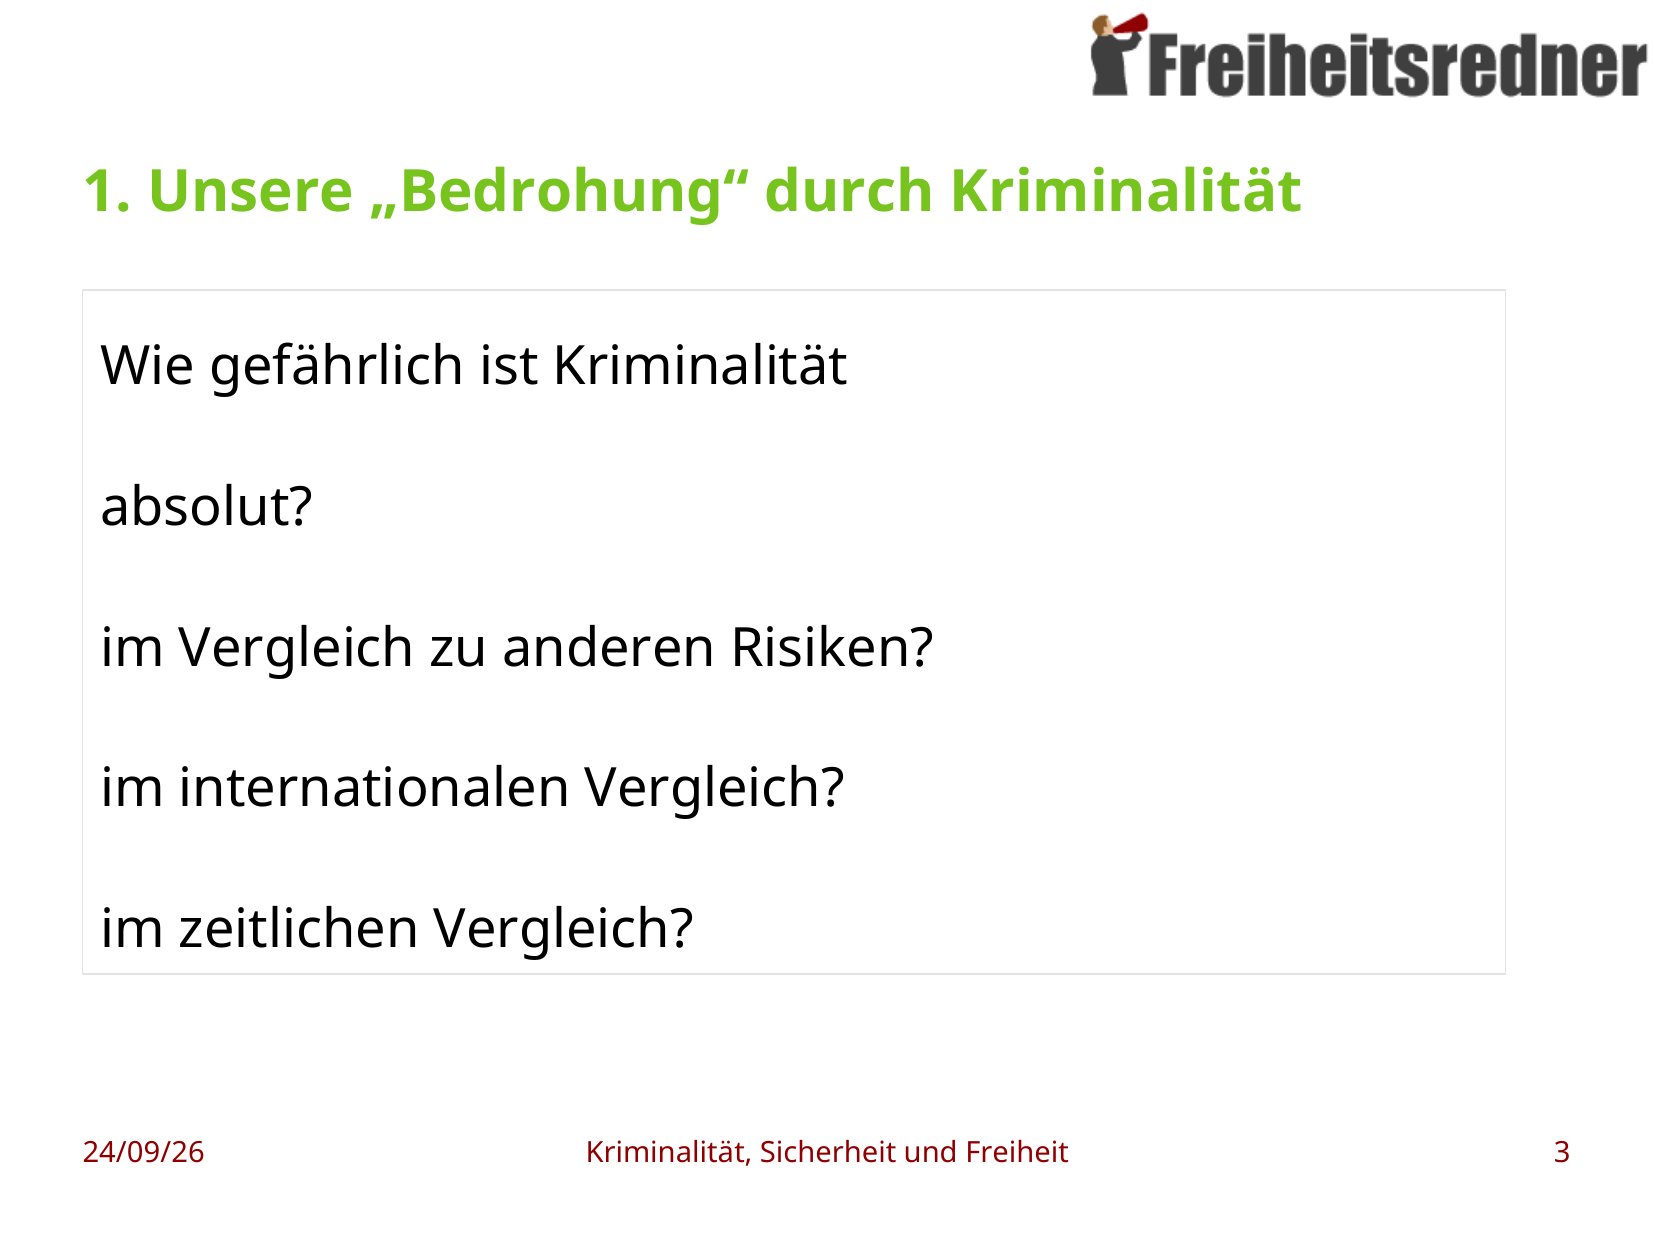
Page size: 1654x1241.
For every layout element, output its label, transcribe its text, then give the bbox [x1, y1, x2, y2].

picture [1080, 5, 1650, 100]
list Wie gefährlich ist Kriminalität absolut? im Vergleich zu anderen Risiken? im internationalen Vergleich? im zeitlichen Vergleich? [82, 290, 1506, 975]
title 1. Unsere „Bedrohung“ durch Kriminalität [82, 118, 1565, 257]
